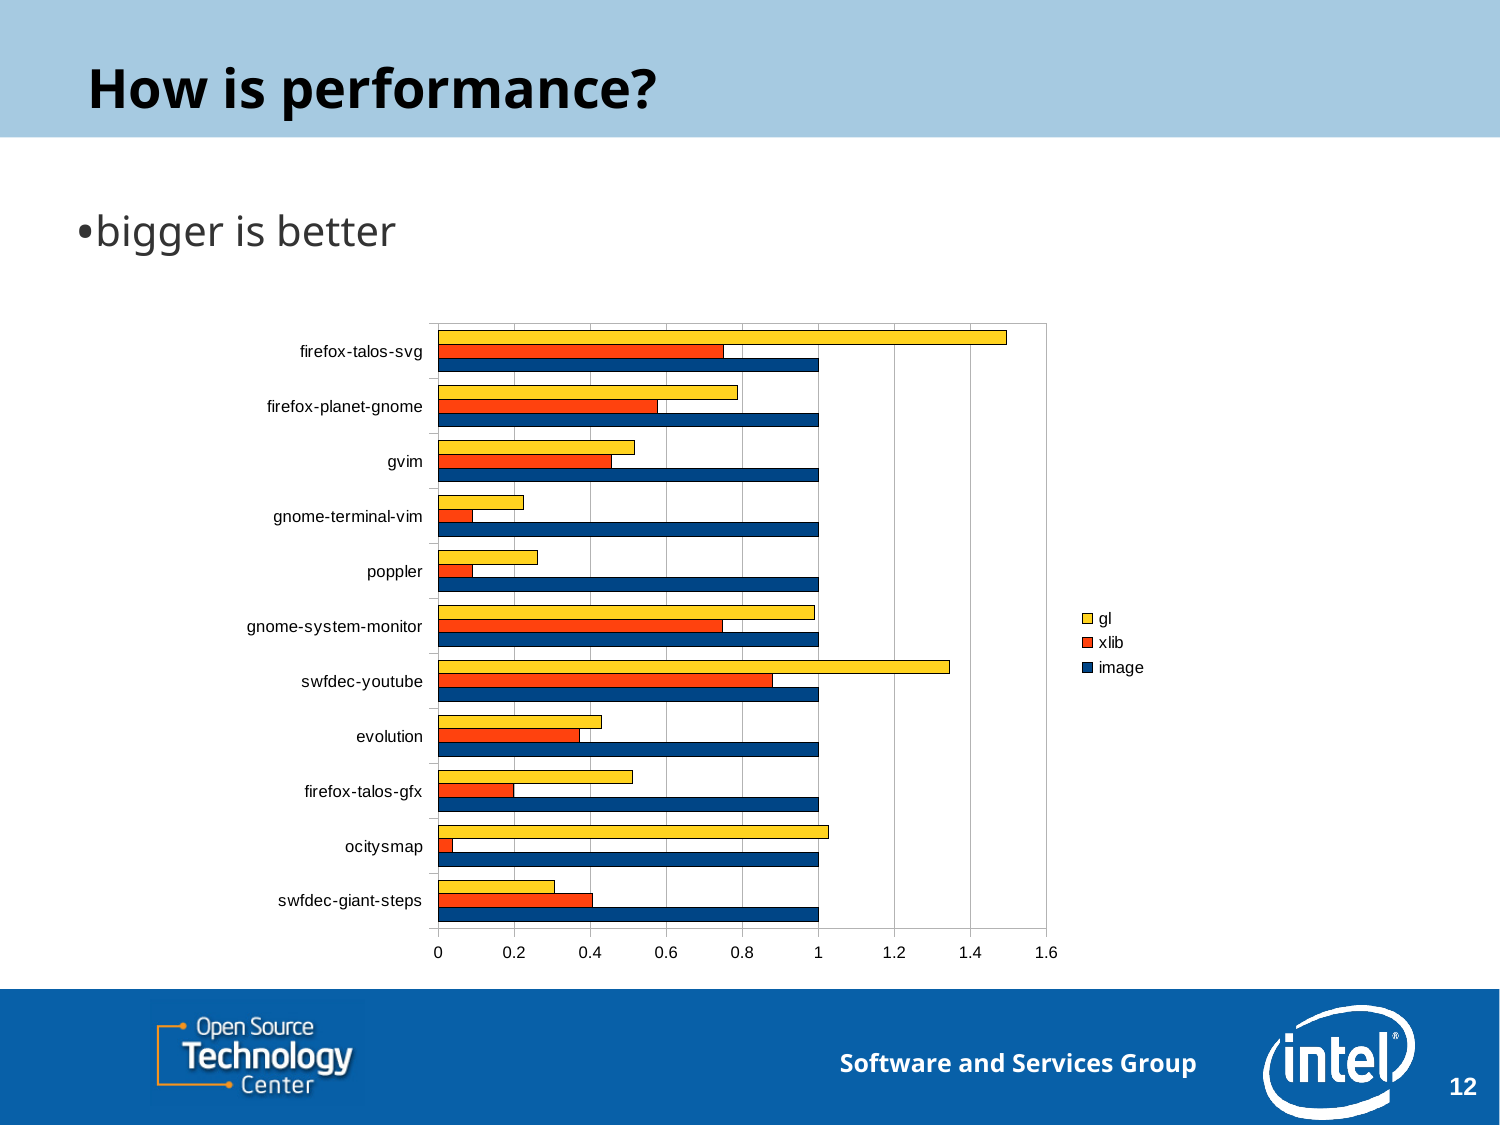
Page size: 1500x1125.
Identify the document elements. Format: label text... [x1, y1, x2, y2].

chart [228, 310, 1163, 976]
picture [1263, 1005, 1415, 1120]
title How is performance? [87, 44, 1446, 131]
list bigger is better [74, 202, 1425, 930]
picture [150, 999, 365, 1106]
